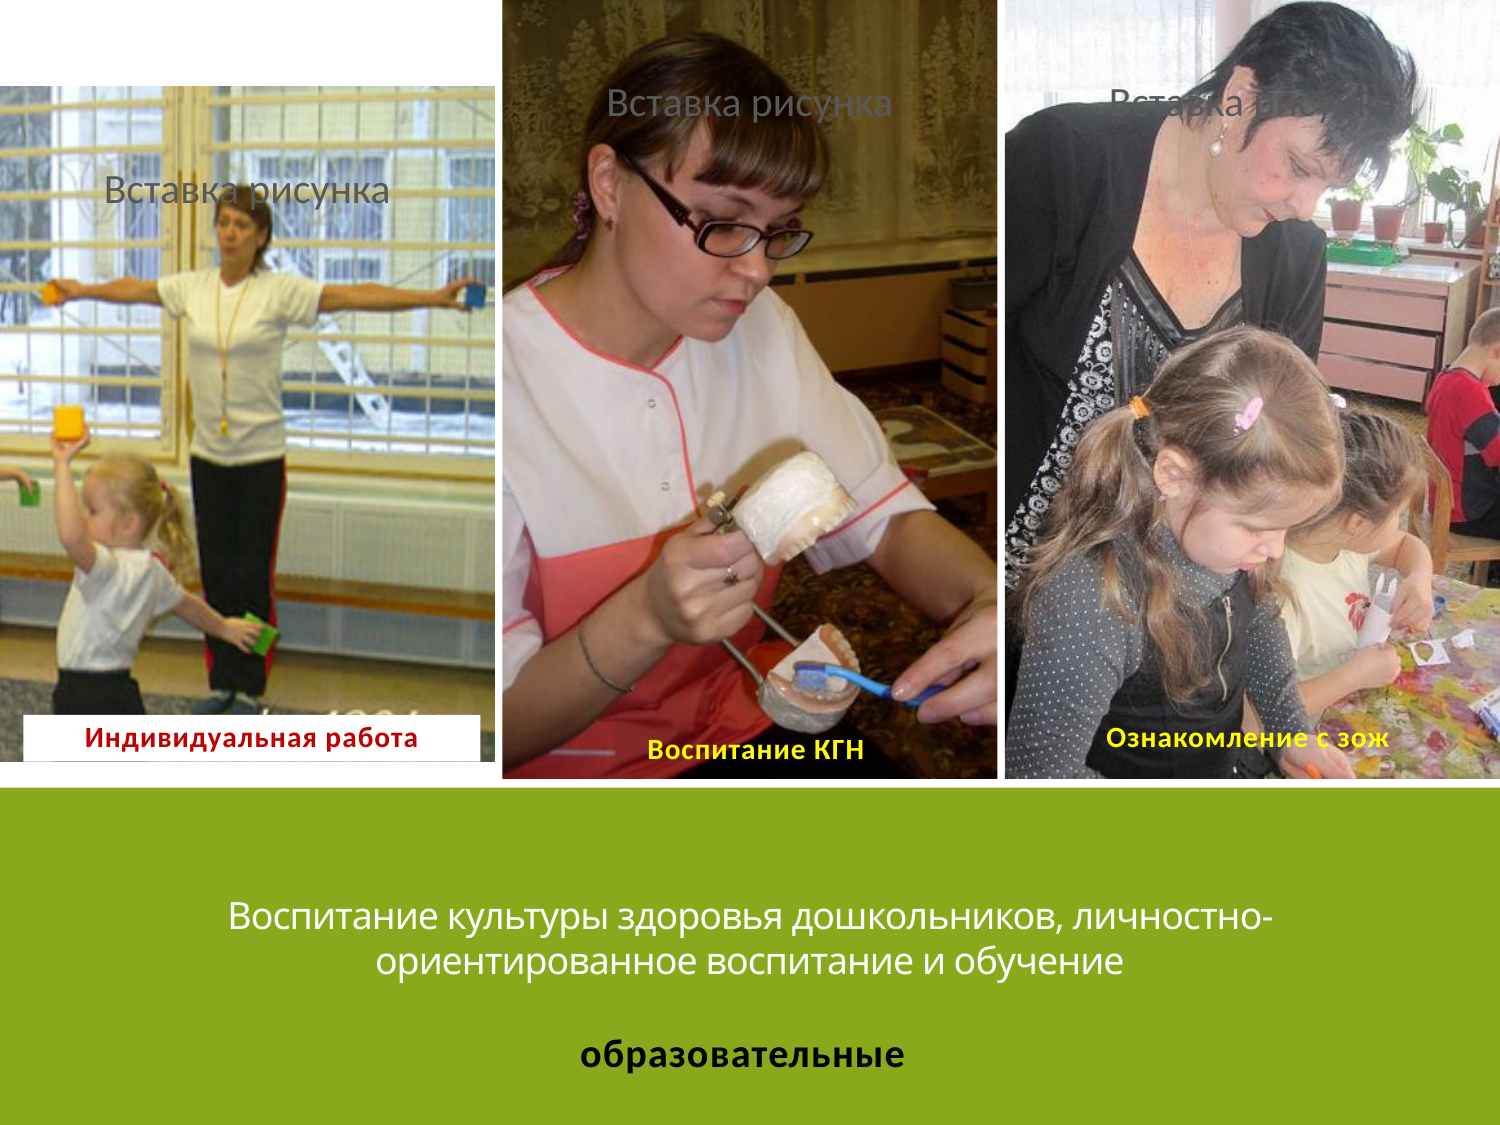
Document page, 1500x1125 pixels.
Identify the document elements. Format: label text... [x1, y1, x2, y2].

subtitle образовательные [58, 1019, 1428, 1083]
text_box Ознакомление с зож [1019, 714, 1477, 762]
text_box Воспитание КГН [527, 726, 985, 774]
picture [1004, 0, 1500, 779]
title Воспитание культуры здоровья дошкольников, личностно-ориентированное воспитание и обучение [65, 839, 1435, 990]
text_box Индивидуальная работа [23, 714, 481, 762]
picture [0, 86, 495, 762]
picture [502, 0, 998, 779]
